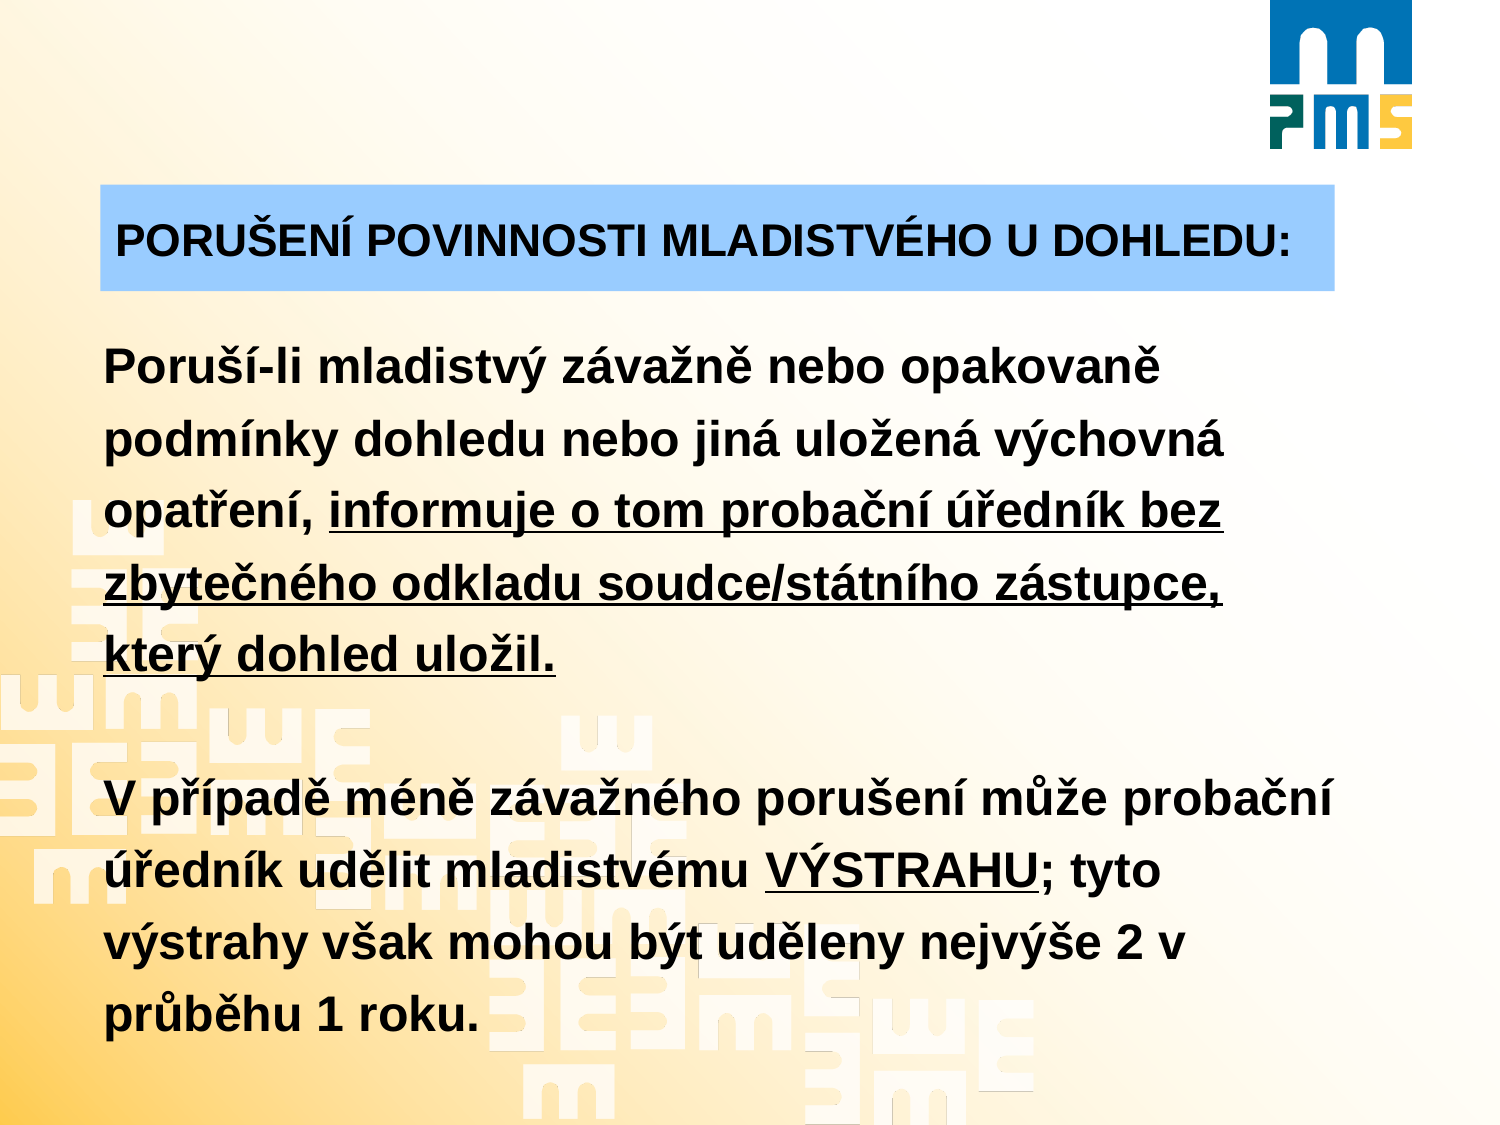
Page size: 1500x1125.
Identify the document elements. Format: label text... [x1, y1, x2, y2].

title PORUŠENÍ POVINNOSTI MLADISTVÉHO U DOHLEDU: [100, 184, 1335, 292]
picture [0, 0, 1500, 1125]
text_box Poruší-li mladistvý závažně nebo opakovaně podmínky dohledu nebo jiná uložená výchovná opatření, informuje o tom probační úředník bez zbytečného odkladu soudce/státního zástupce, který dohled uložil. V případě méně závažného porušení může probační úředník udělit mladistvému VÝSTRAHU; tyto výstrahy však mohou být uděleny nejvýše 2 v průběhu 1 roku. [88, 314, 1365, 1071]
